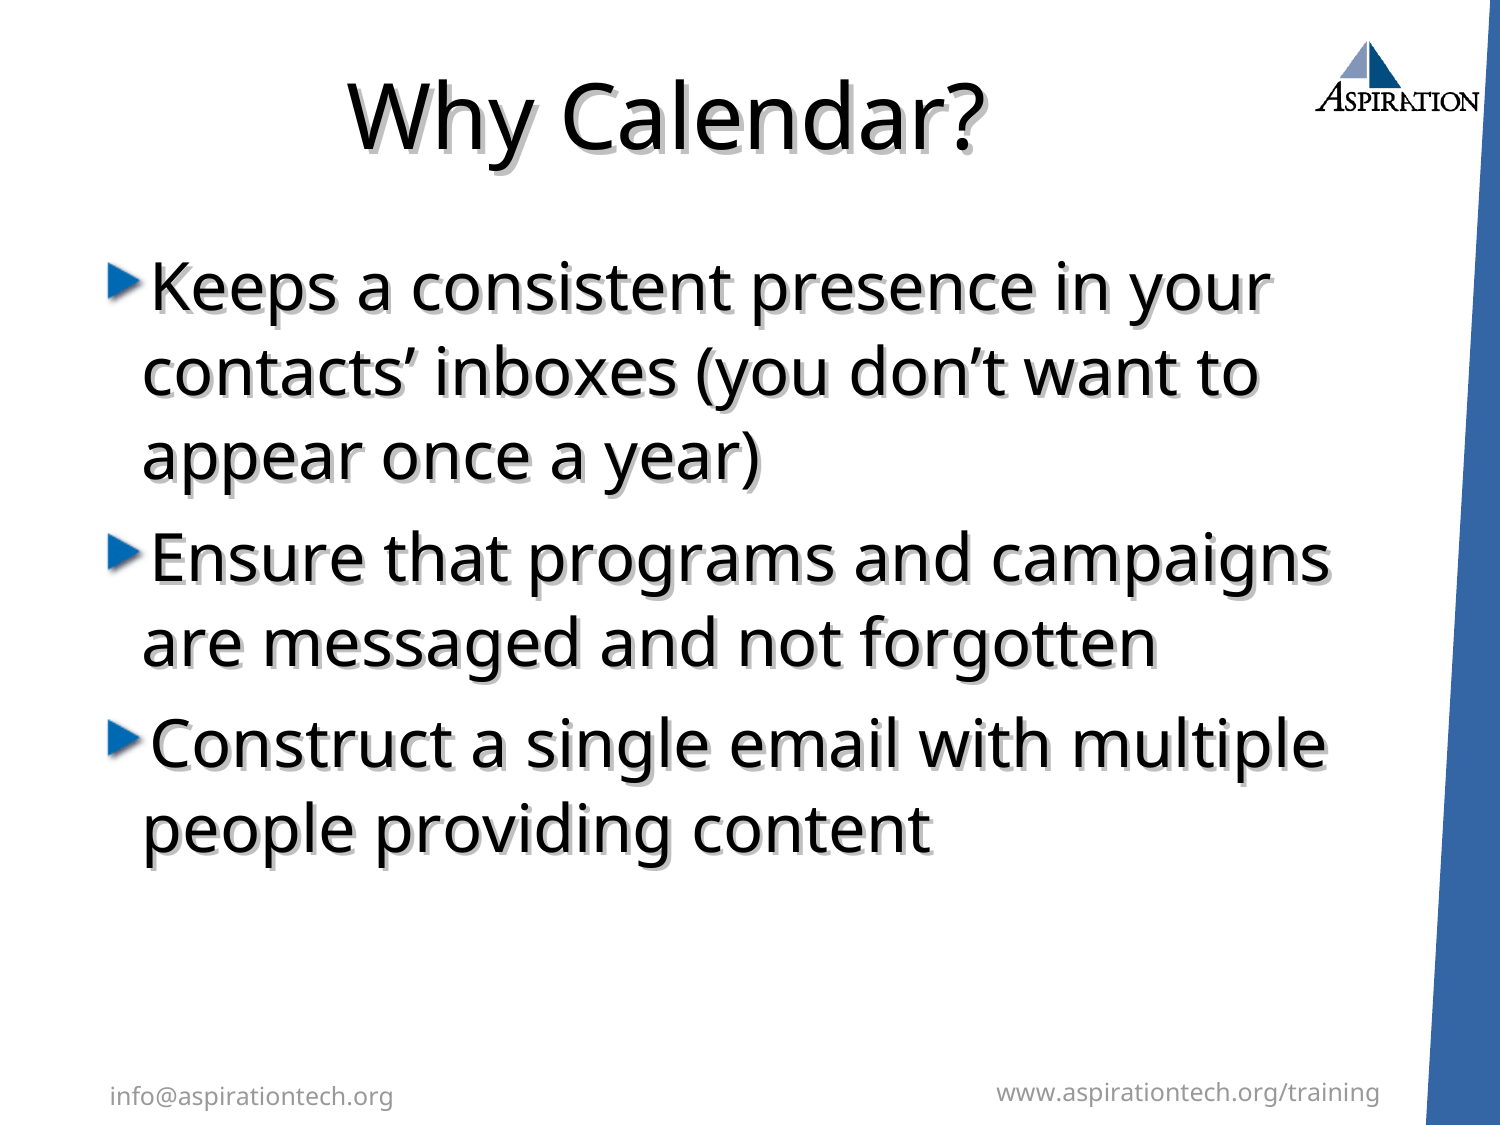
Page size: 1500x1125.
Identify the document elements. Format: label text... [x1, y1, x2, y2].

title Why Calendar? [49, 19, 1284, 206]
list Keeps a consistent presence in your contacts’ inboxes (you don’t want to appear once a year) Ensure that programs and campaigns are messaged and not forgotten Construct a single email with multiple people providing content [49, 238, 1447, 892]
picture [1315, 41, 1480, 120]
